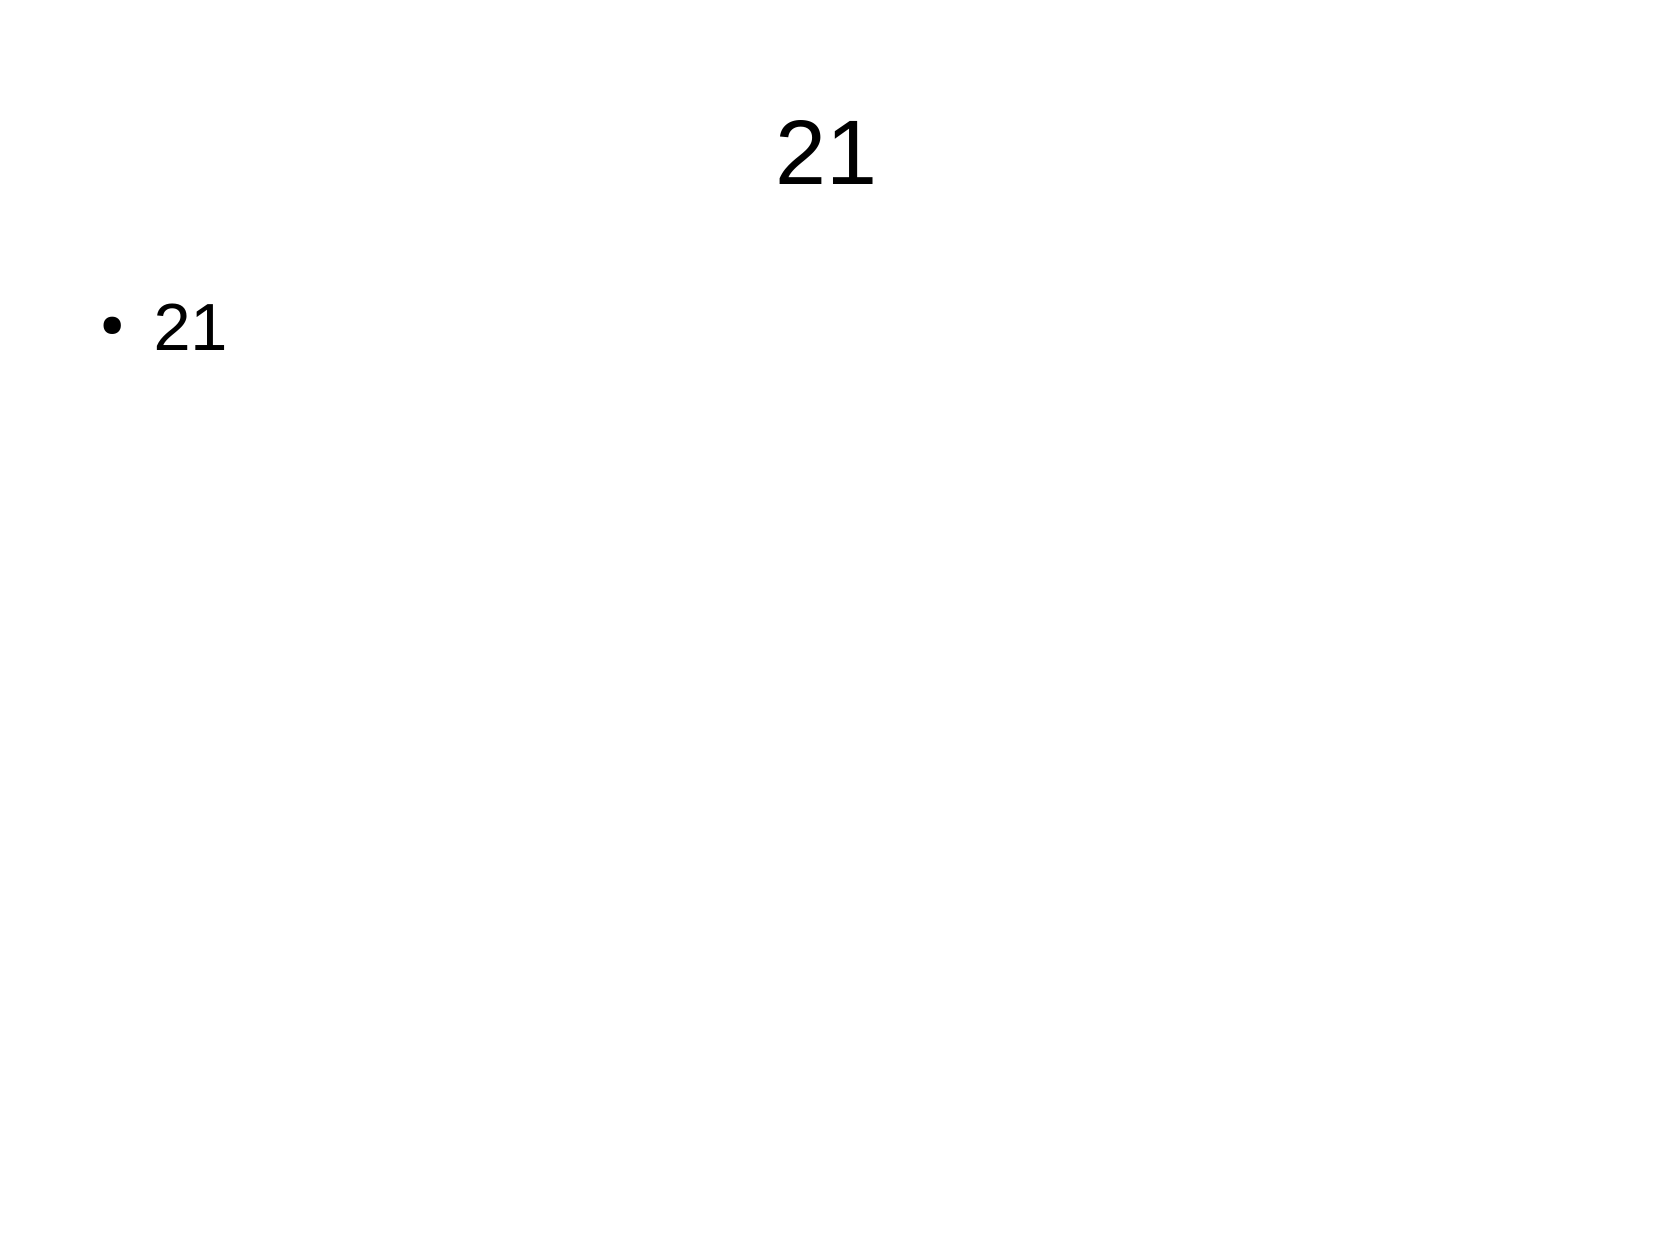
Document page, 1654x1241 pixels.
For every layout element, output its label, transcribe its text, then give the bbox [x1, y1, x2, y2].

title <number> [82, 49, 1571, 257]
list <number> [82, 290, 1571, 1109]
